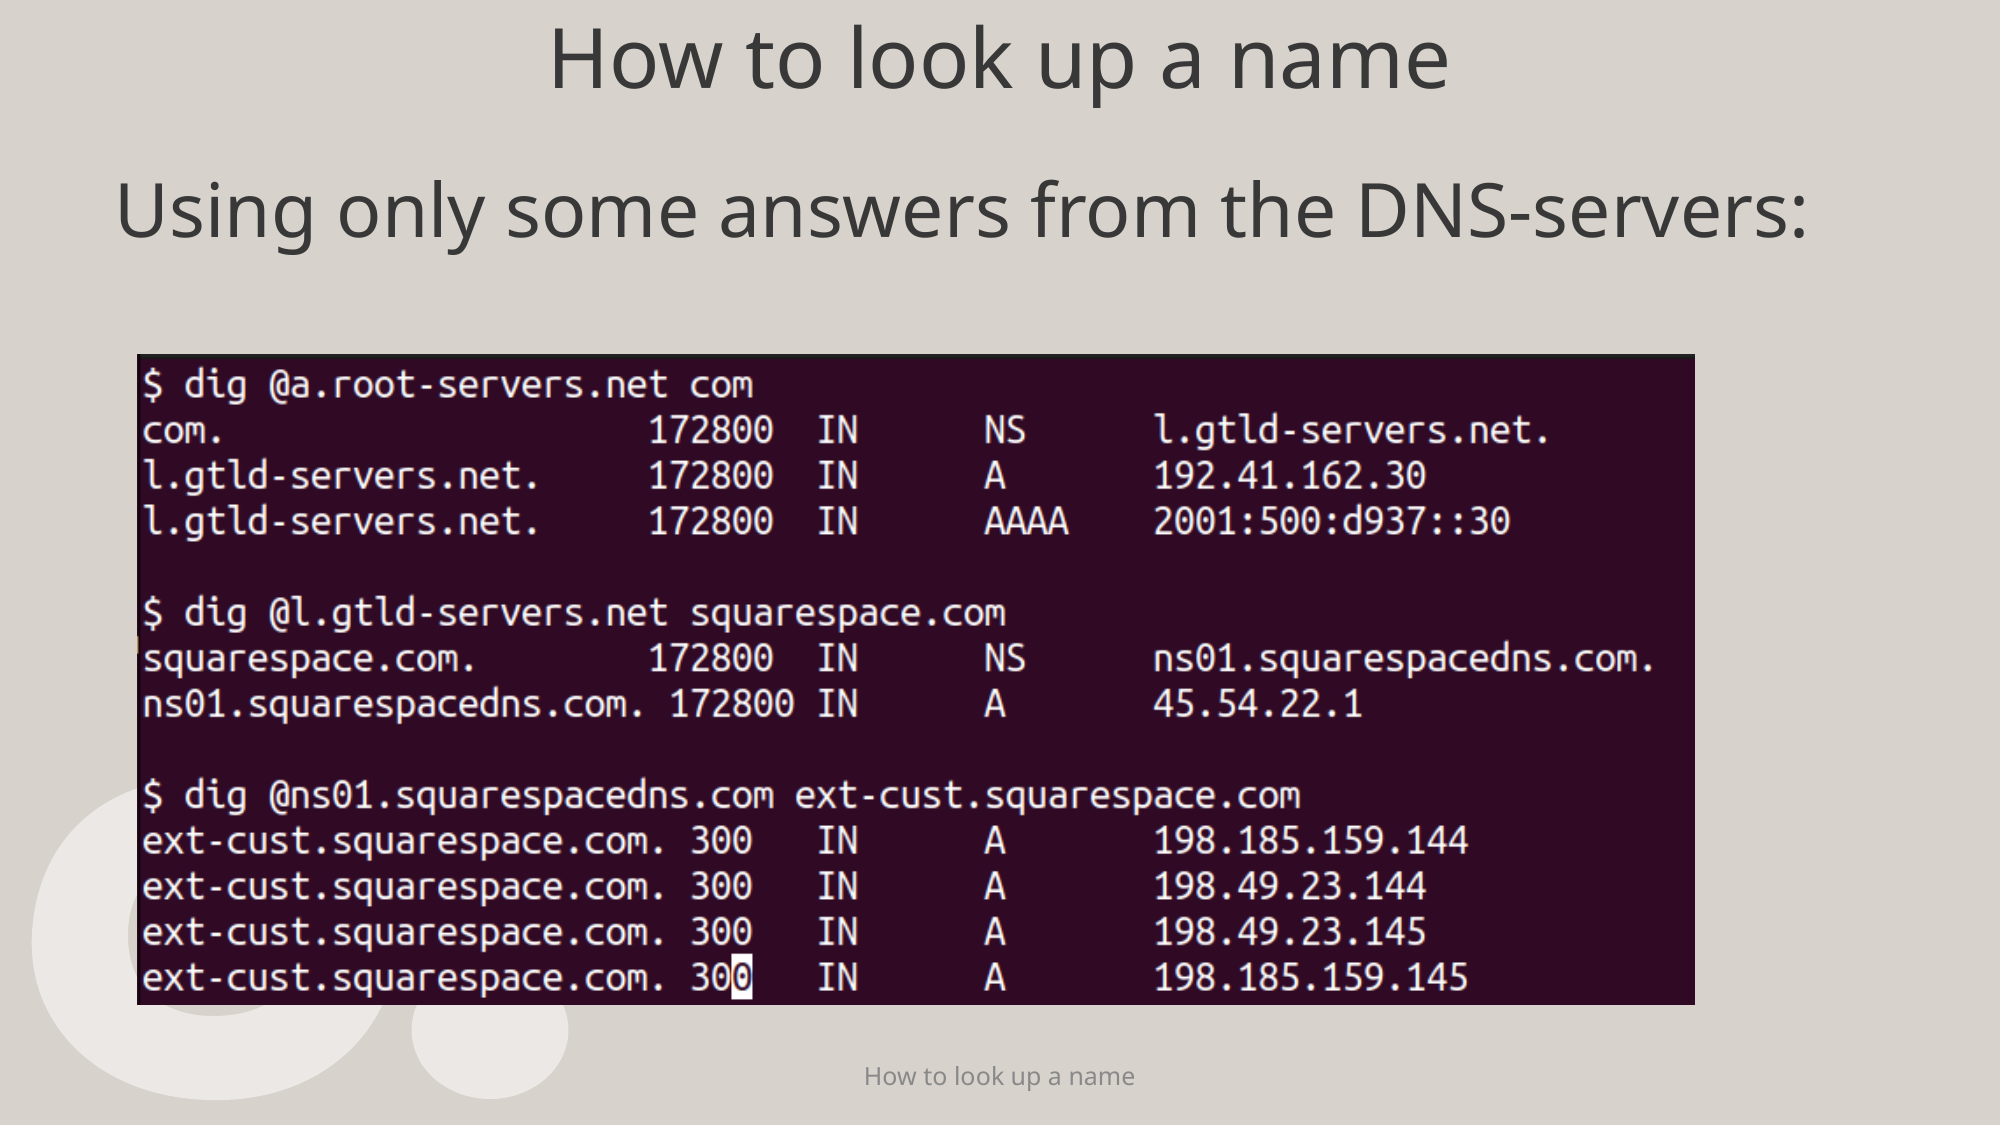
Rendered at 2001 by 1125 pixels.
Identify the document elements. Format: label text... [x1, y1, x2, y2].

title How to look up a name [0, 5, 2000, 119]
picture [137, 354, 1695, 1005]
text_box How to look up a name [662, 1045, 1338, 1105]
list Using only some answers from the DNS-servers: [99, 165, 1878, 969]
